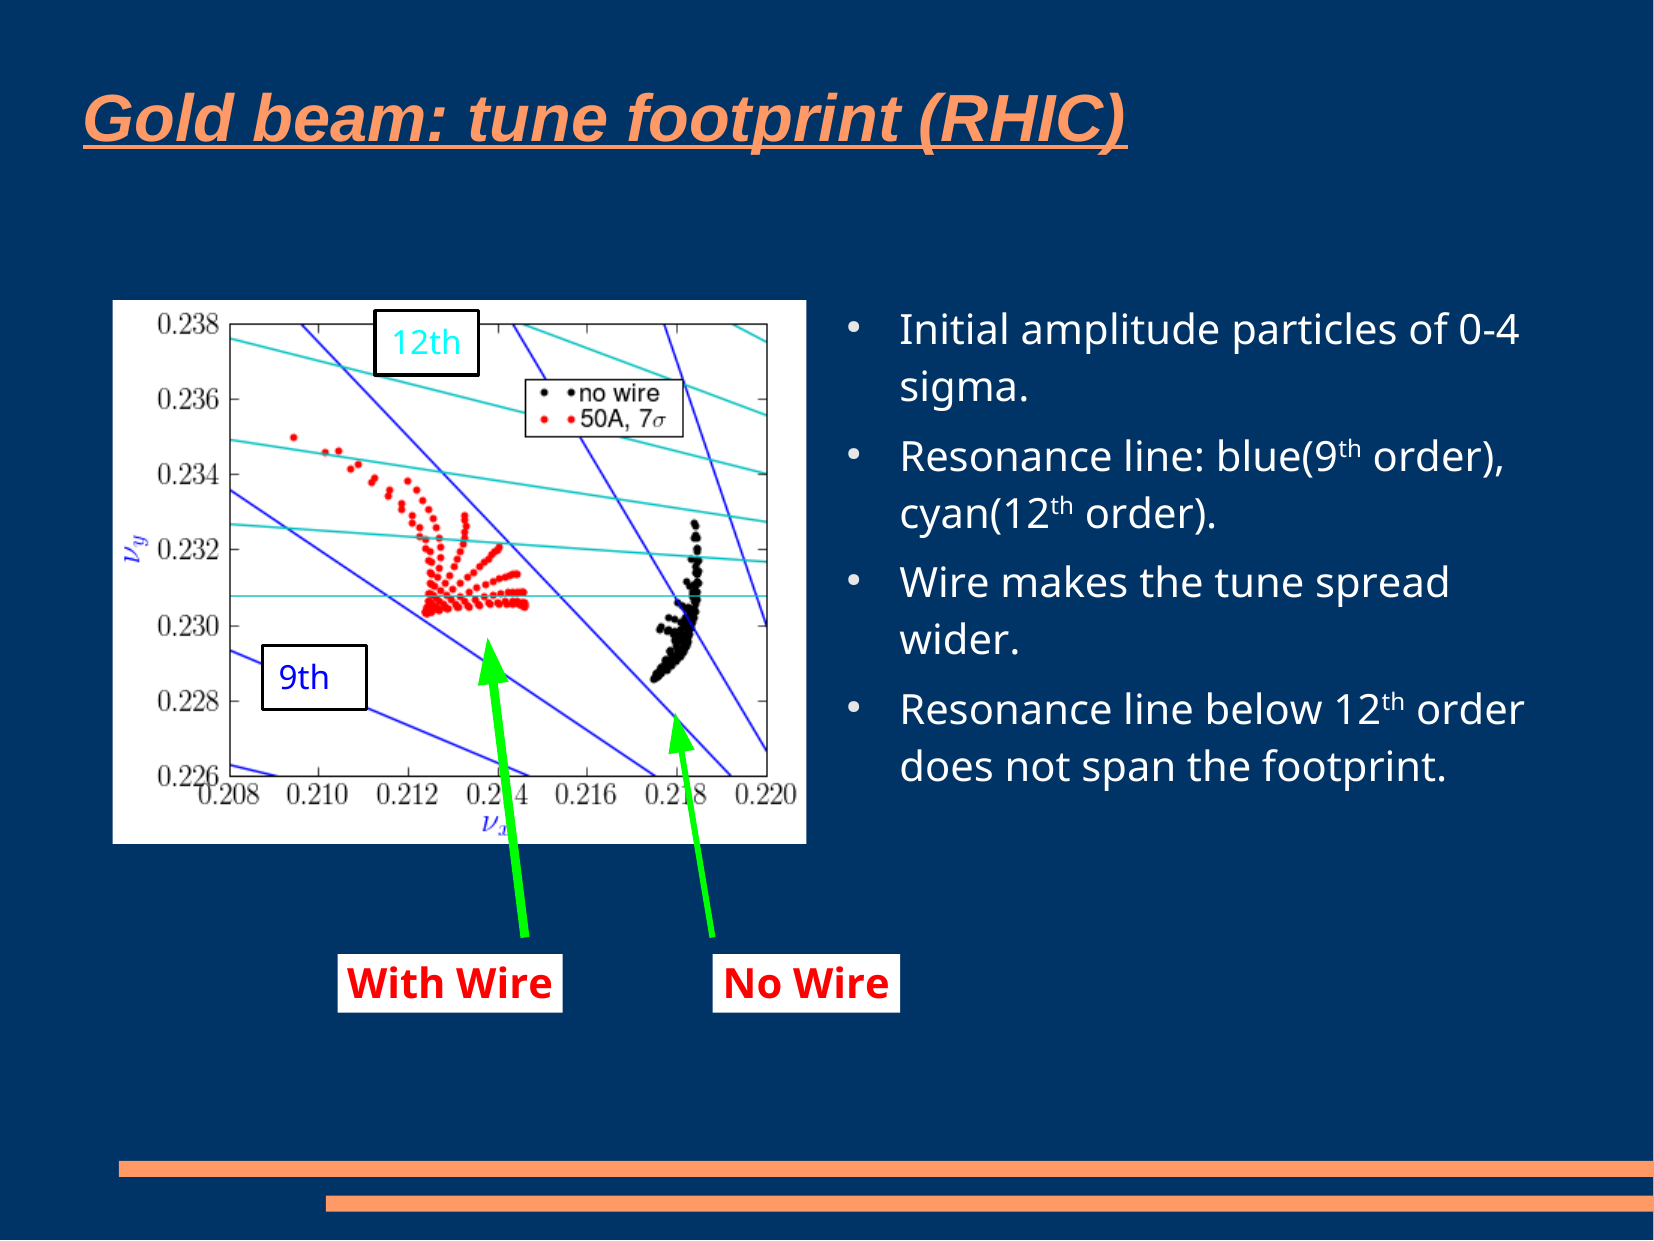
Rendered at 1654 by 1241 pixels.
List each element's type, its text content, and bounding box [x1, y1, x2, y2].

text_box 12th [375, 310, 478, 376]
text_box 9th [262, 645, 367, 710]
picture [112, 300, 807, 844]
list Initial amplitude particles of 0-4 sigma. Resonance line: blue(9th order), cyan(12th order). Wire makes the tune spread wider. Resonance line below 12th order does not span the footprint. [828, 300, 1538, 874]
title Gold beam: tune footprint (RHIC) [82, 49, 1571, 188]
list With Wire [337, 954, 563, 1013]
list No Wire [712, 954, 901, 1013]
